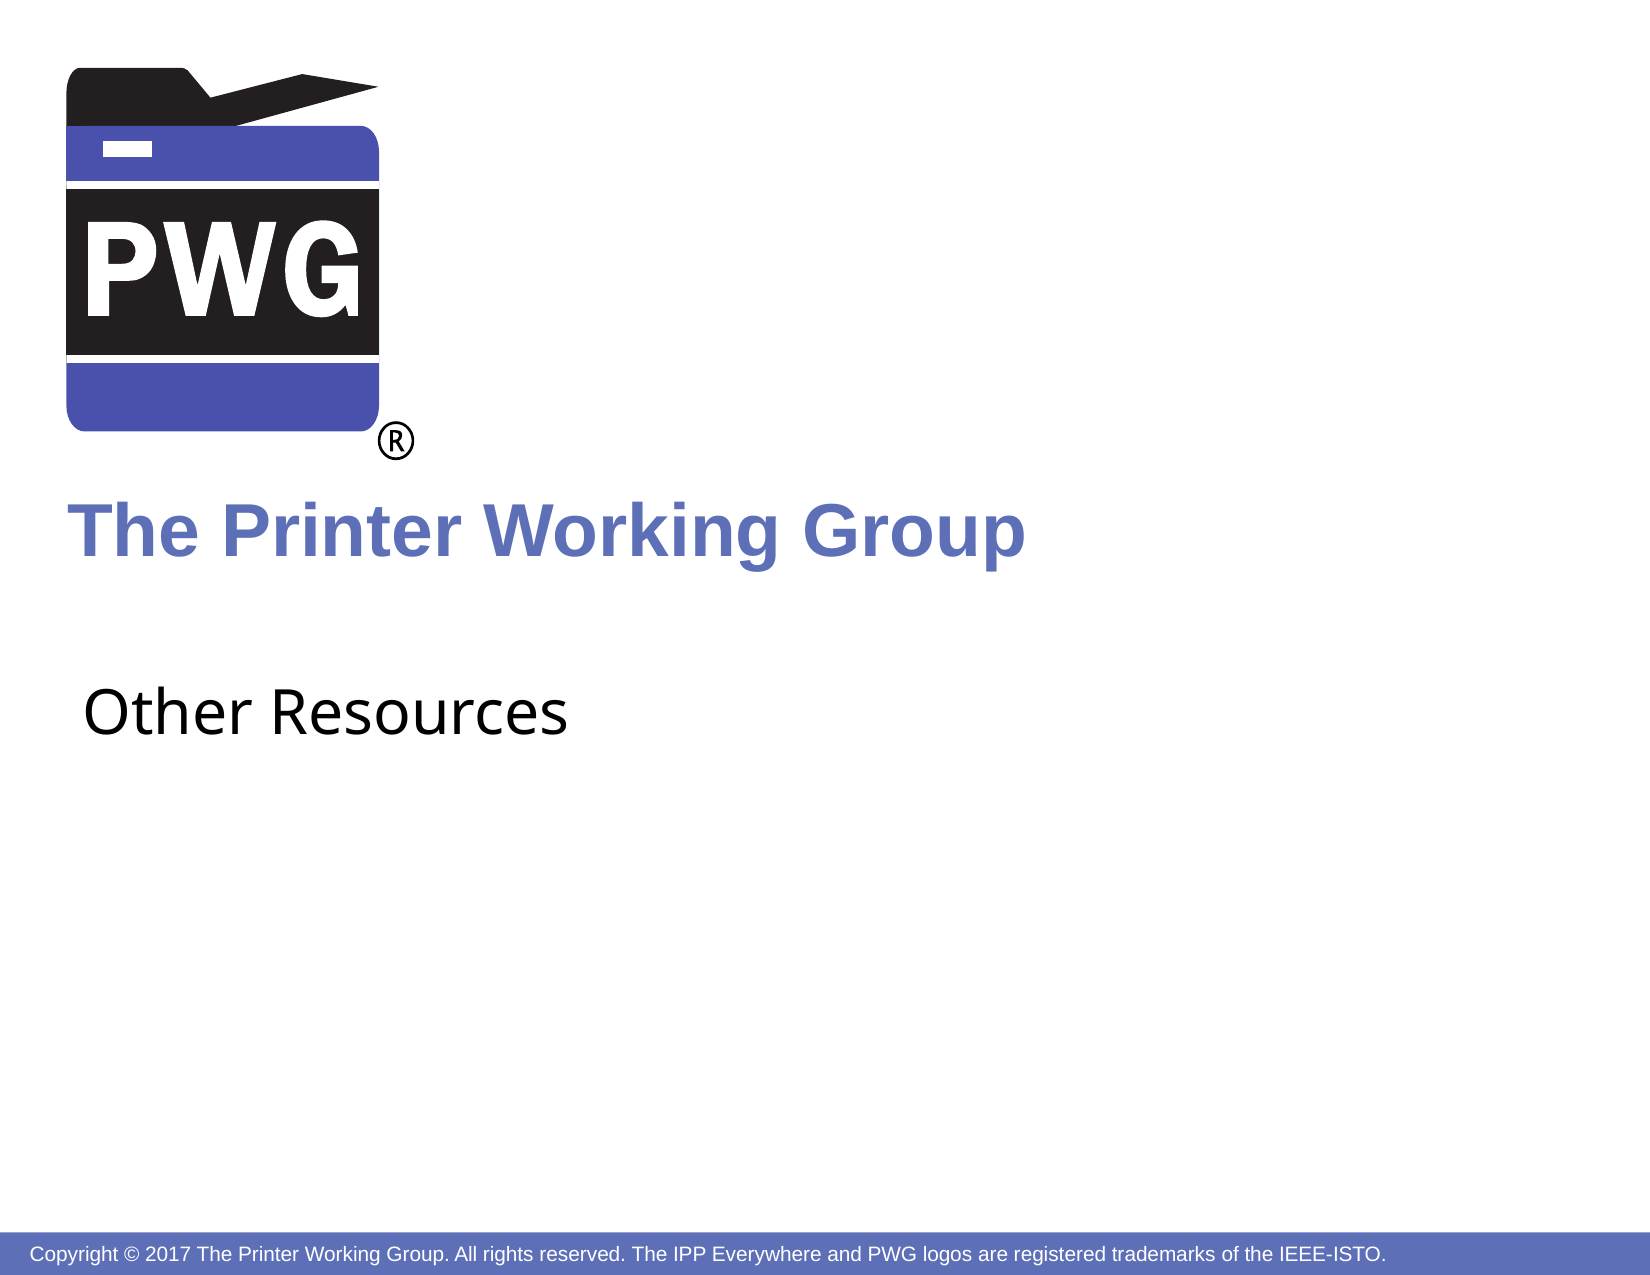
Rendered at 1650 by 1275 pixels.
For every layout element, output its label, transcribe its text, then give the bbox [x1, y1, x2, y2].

title Other Resources [82, 592, 1568, 829]
